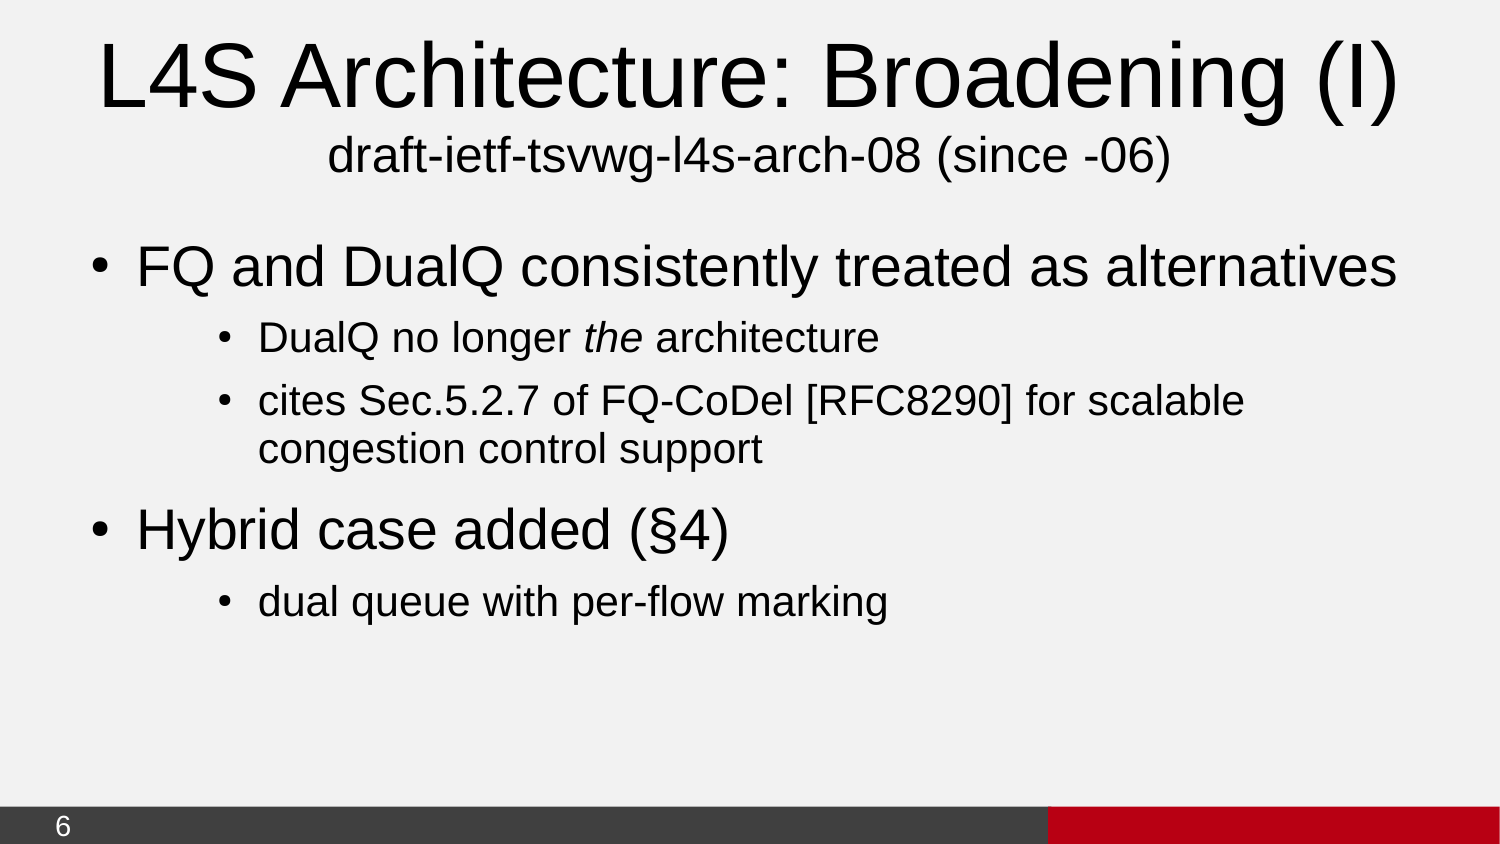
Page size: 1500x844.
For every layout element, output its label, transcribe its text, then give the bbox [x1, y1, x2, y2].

title L4S Architecture: Broadening (I) draft-ietf-tsvwg-l4s-arch-08 (since -06) [75, 24, 1425, 184]
list FQ and DualQ consistently treated as alternatives DualQ no longer the architecture cites Sec.5.2.7 of FQ-CoDel [RFC8290] for scalable congestion control support Hybrid case added (§4) dual queue with per-flow marking [75, 234, 1425, 687]
